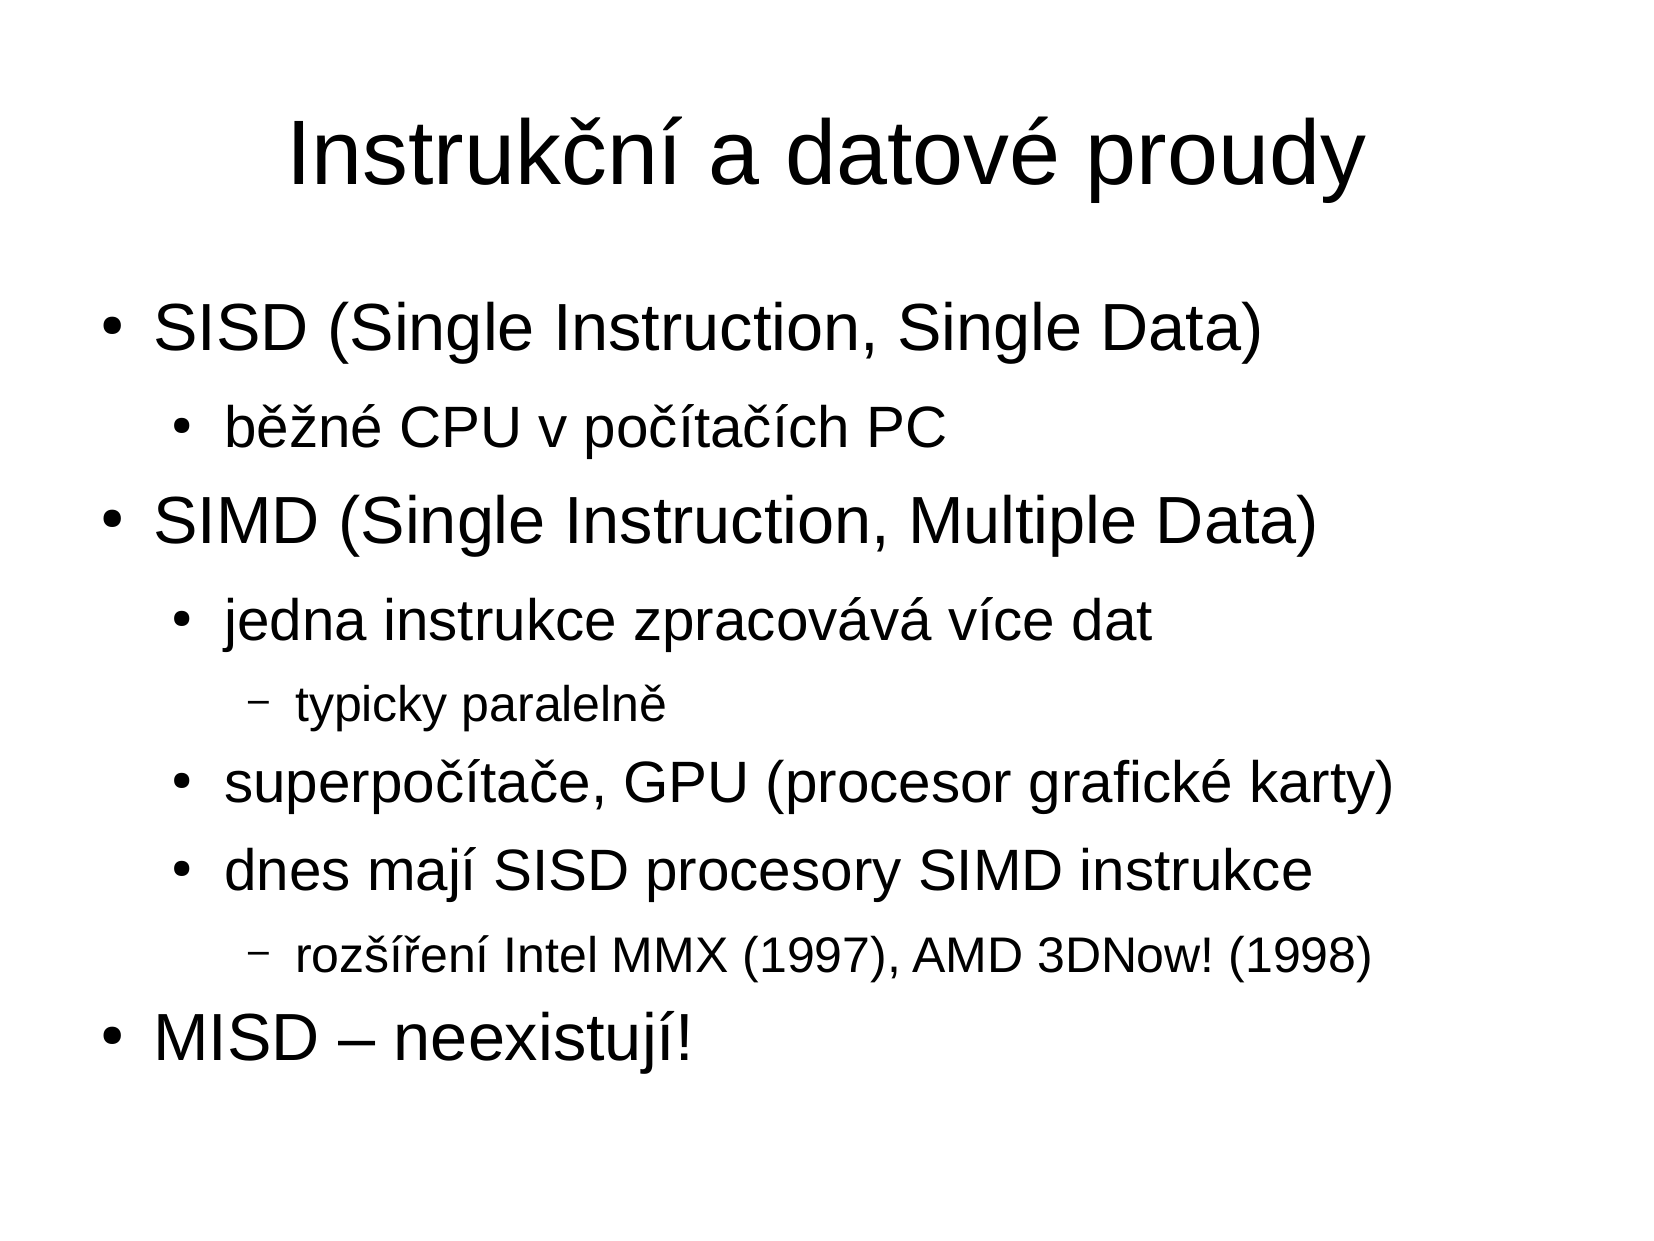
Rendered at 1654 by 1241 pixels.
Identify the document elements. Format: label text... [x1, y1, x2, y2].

title Instrukční a datové proudy [82, 56, 1571, 250]
list SISD (Single Instruction, Single Data) běžné CPU v počítačích PC SIMD (Single Instruction, Multiple Data) jedna instrukce zpracovává více dat typicky paralelně superpočítače, GPU (procesor grafické karty) dnes mají SISD procesory SIMD instrukce rozšíření Intel MMX (1997), AMD 3DNow! (1998) MISD – neexistují! [82, 290, 1571, 1094]
